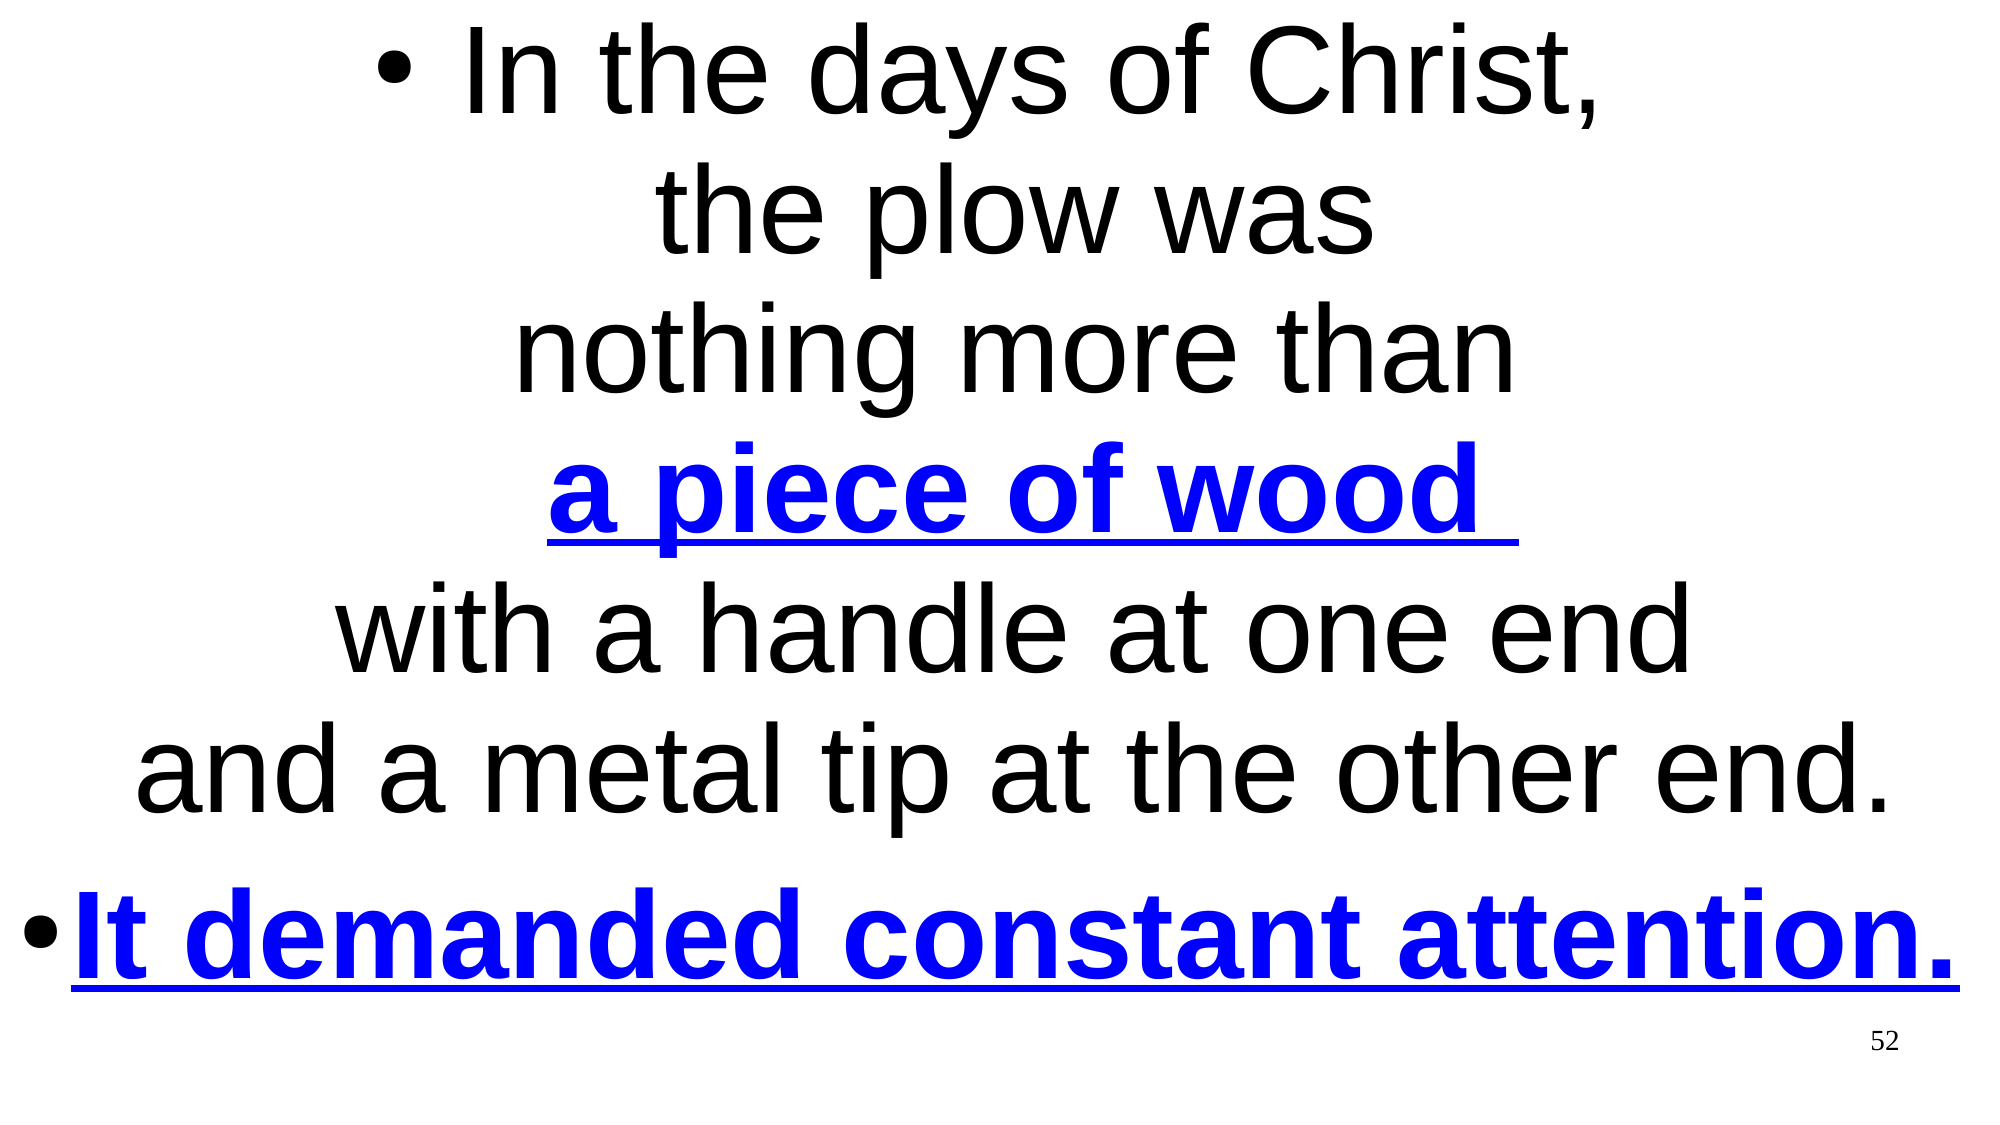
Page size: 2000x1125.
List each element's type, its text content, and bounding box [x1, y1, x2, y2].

list In the days of Christ, the plow was nothing more than a piece of wood with a handle at one end and a metal tip at the other end. It demanded constant attention. [0, 0, 1996, 1123]
